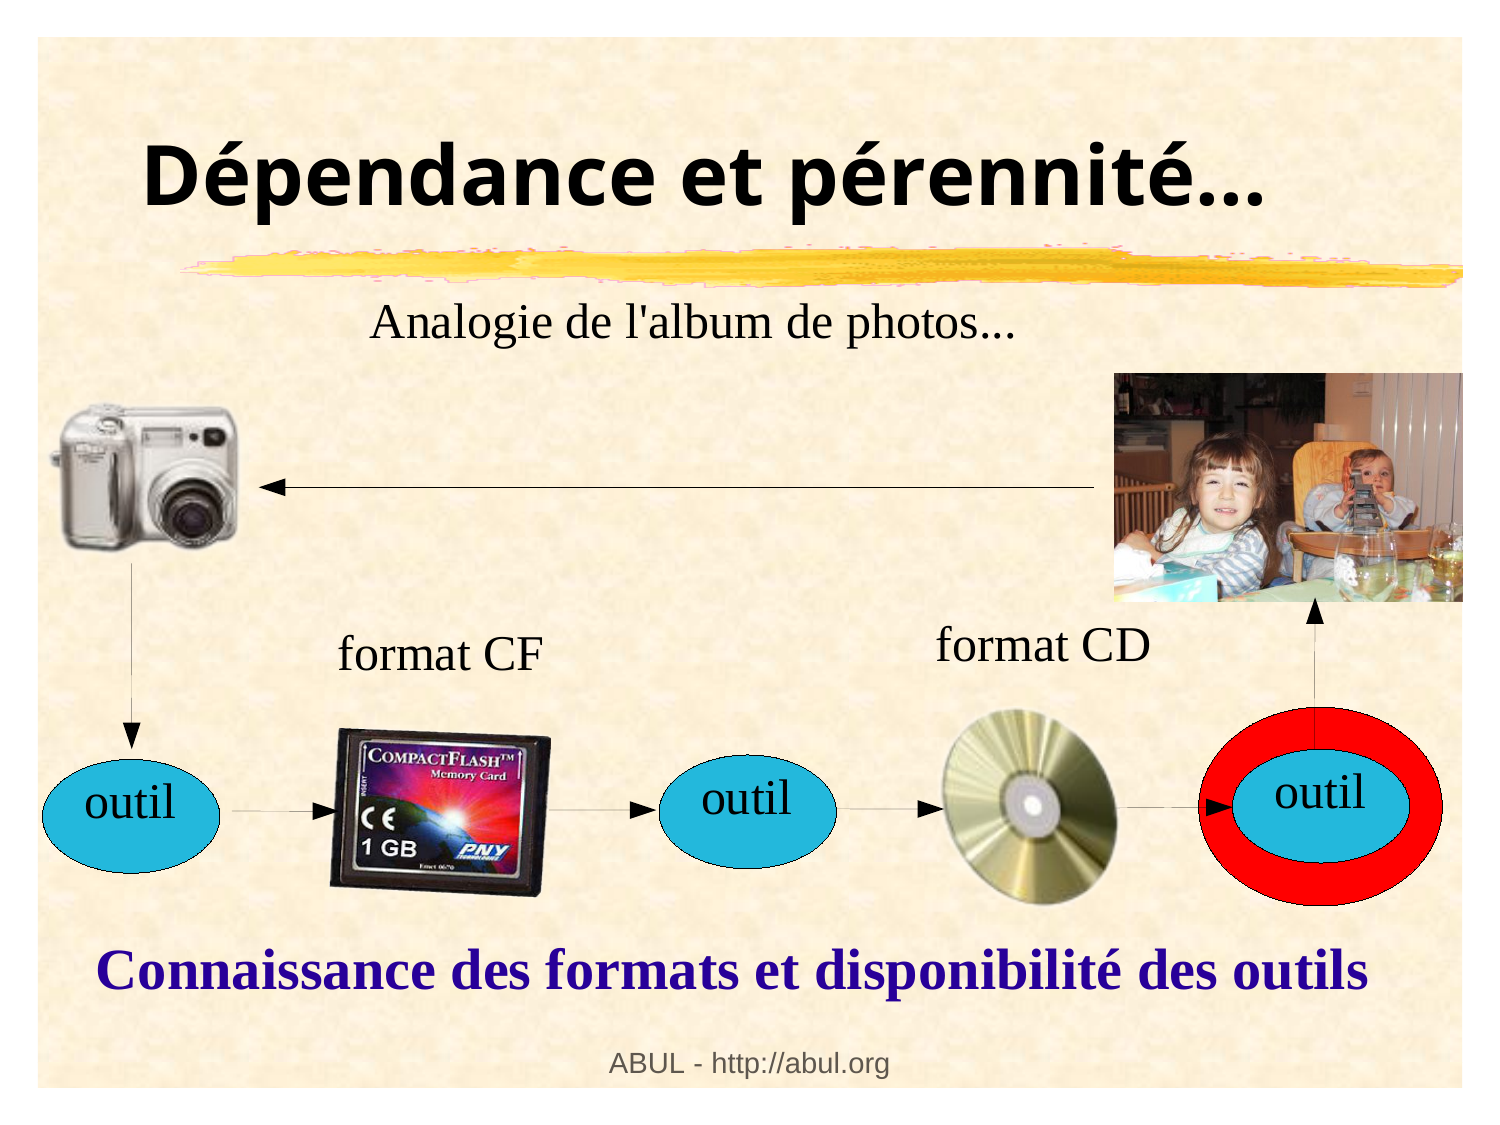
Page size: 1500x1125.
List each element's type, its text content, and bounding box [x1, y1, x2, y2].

title Dépendance et pérennité... [125, 37, 1372, 310]
text_box outil [84, 774, 190, 846]
picture [37, 37, 1463, 1088]
text_box [1198, 707, 1443, 906]
text_box format CD [935, 617, 1192, 689]
text_box Connaissance des formats et disponibilité des outils [95, 937, 1463, 1046]
text_box [659, 754, 837, 869]
text_box format CF [337, 625, 586, 698]
text_box Analogie de l'album de photos... [369, 293, 1189, 366]
text_box [42, 759, 220, 874]
text_box outil [701, 769, 806, 842]
text_box outil [1274, 764, 1379, 836]
